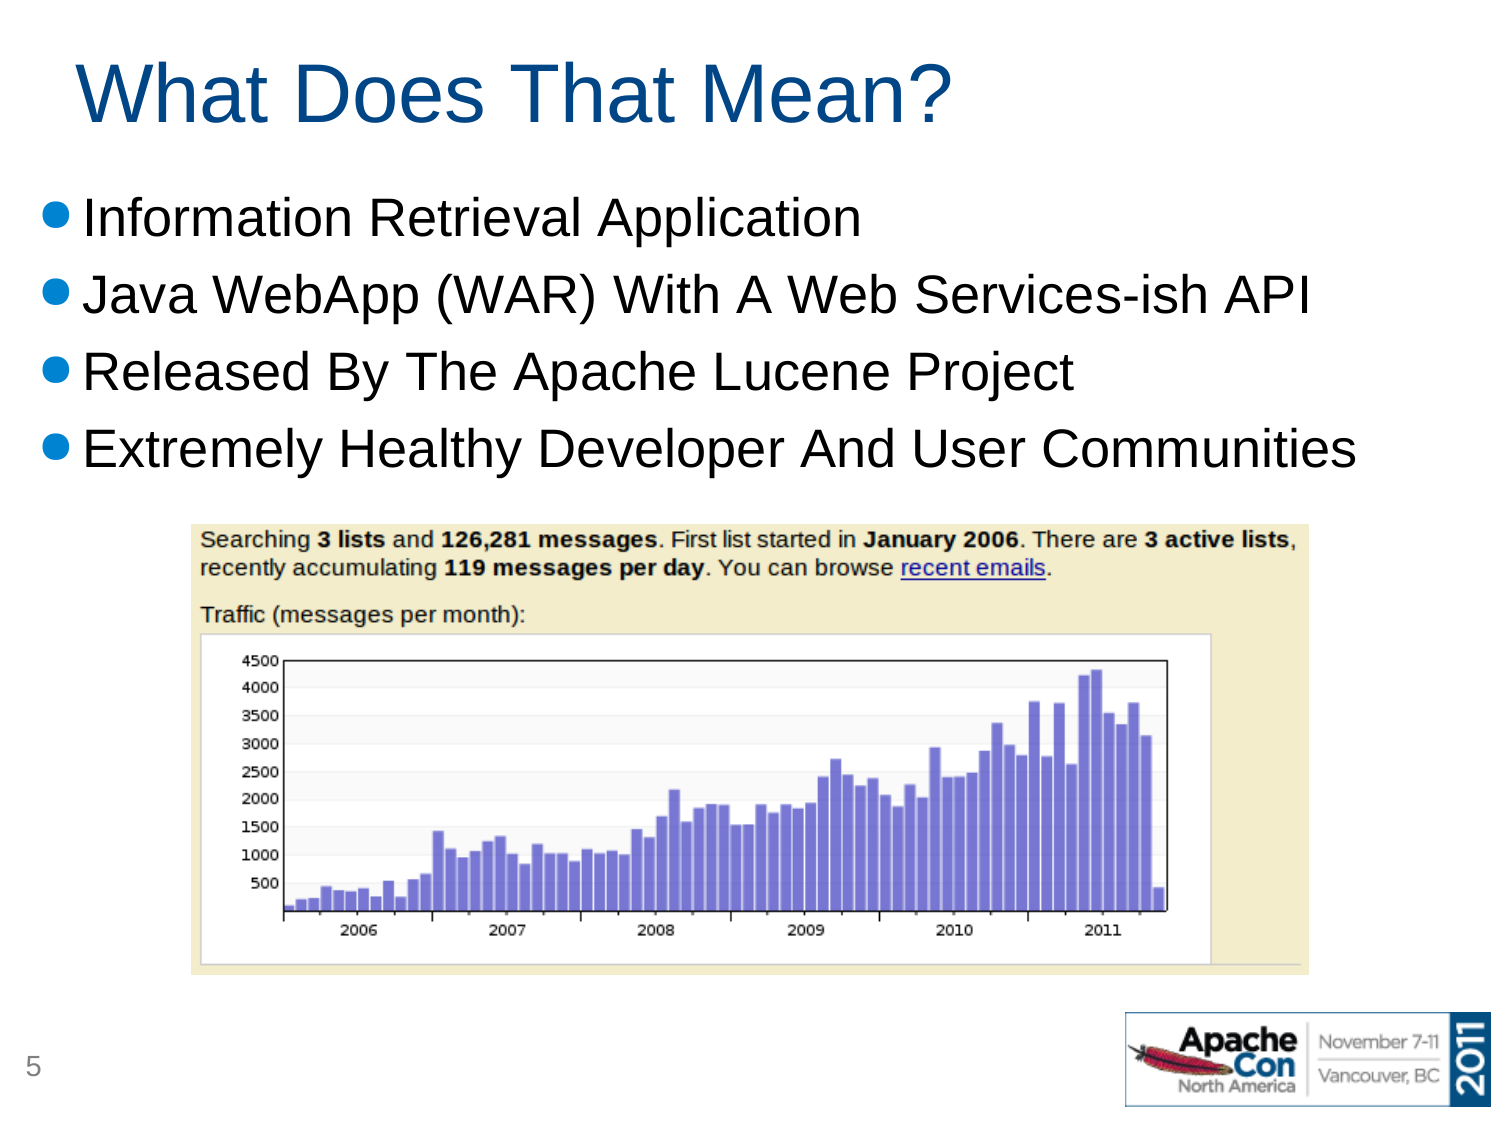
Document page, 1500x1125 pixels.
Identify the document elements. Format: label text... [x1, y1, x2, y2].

list Information Retrieval Application Java WebApp (WAR) With A Web Services-ish API Released By The Apache Lucene Project Extremely Healthy Developer And User Communities [37, 187, 1463, 1006]
picture [1125, 1012, 1491, 1107]
title What Does That Mean? [75, 0, 1425, 187]
picture [191, 524, 1309, 976]
